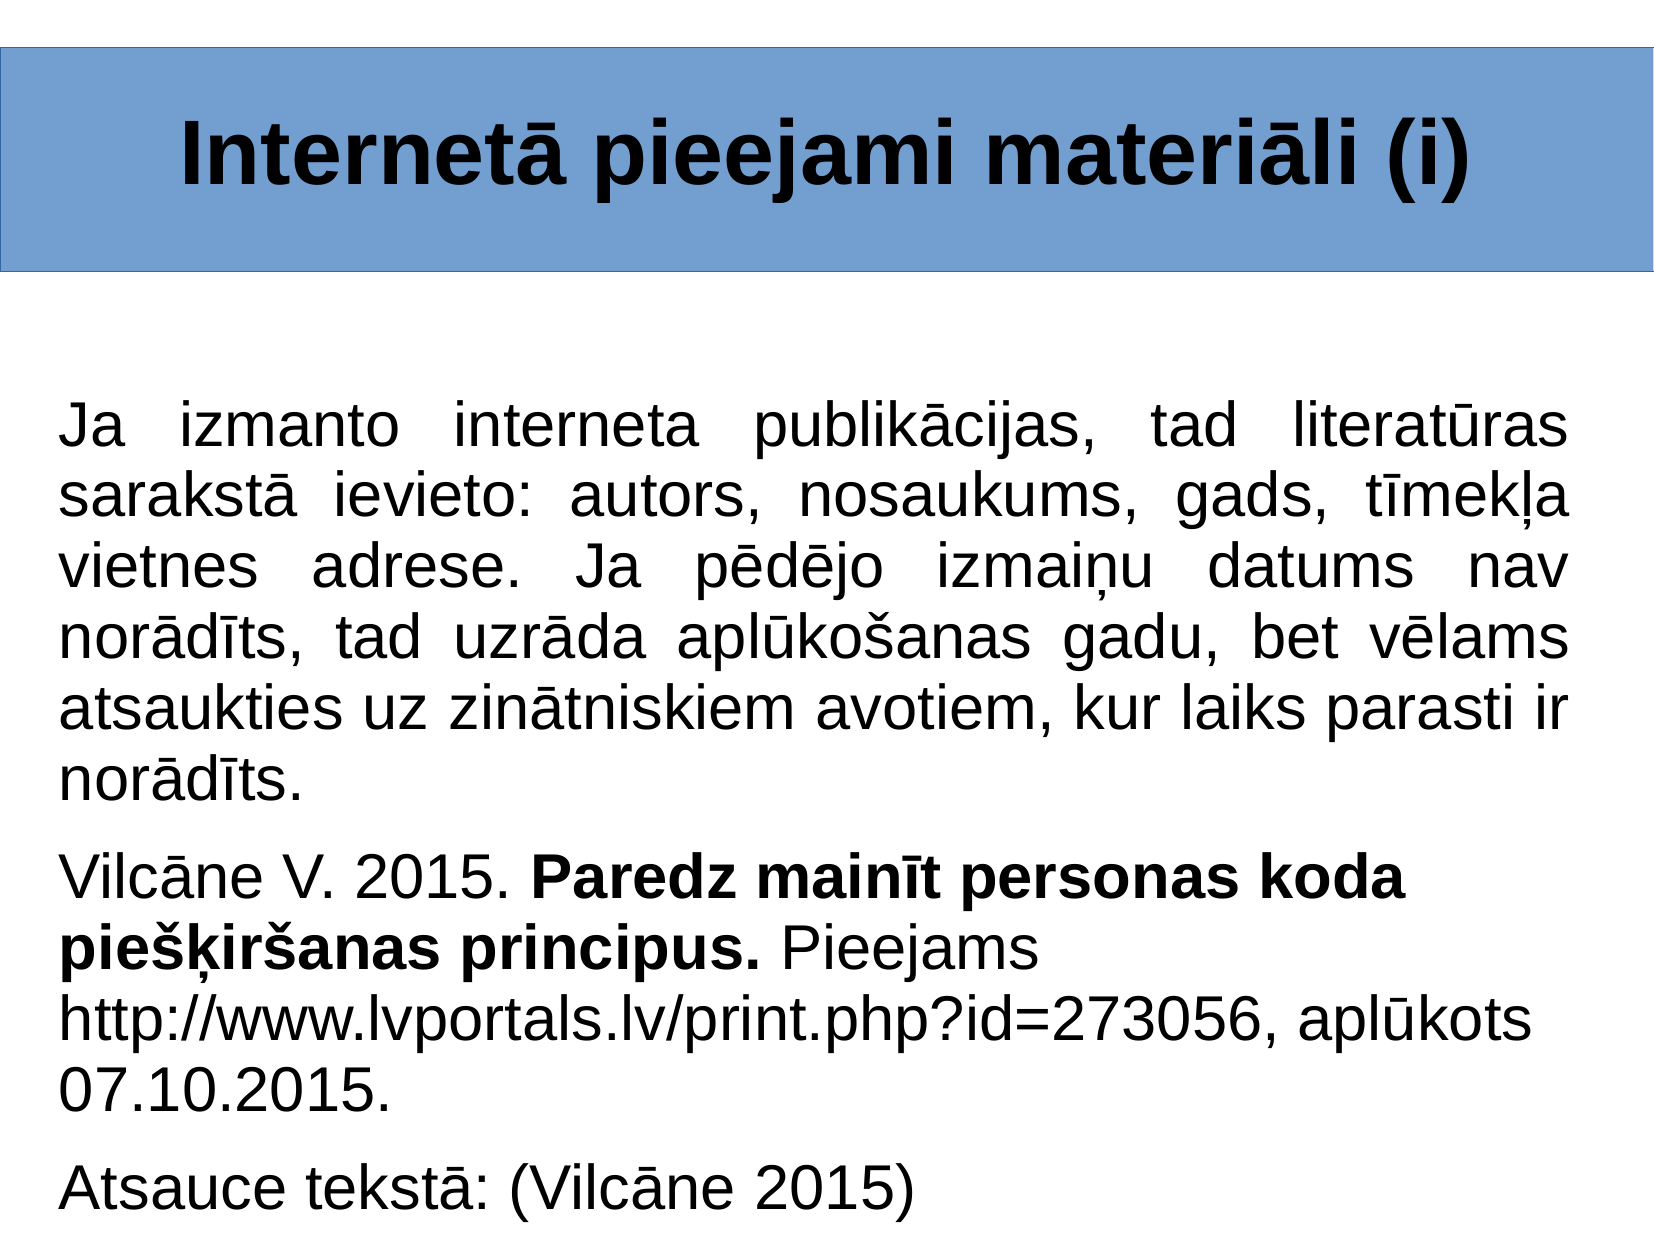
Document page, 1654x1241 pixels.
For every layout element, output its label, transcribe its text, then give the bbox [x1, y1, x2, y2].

text_box [0, 47, 1654, 272]
list Ja izmanto interneta publikācijas, tad literatūras sarakstā ievieto: autors, nosaukums, gads, tīmekļa vietnes adrese. Ja pēdējo izmaiņu datums nav norādīts, tad uzrāda aplūkošanas gadu, bet vēlams atsaukties uz zinātniskiem avotiem, kur laiks parasti ir norādīts. Vilcāne V. 2015. Paredz mainīt personas koda piešķiršanas principus. Pieejams http://www.lvportals.lv/print.php?id=273056, aplūkots 07.10.2015. Atsauce tekstā: (Vilcāne 2015) [59, 290, 1572, 1229]
title Internetā pieejami materiāli (i) [82, 49, 1571, 257]
